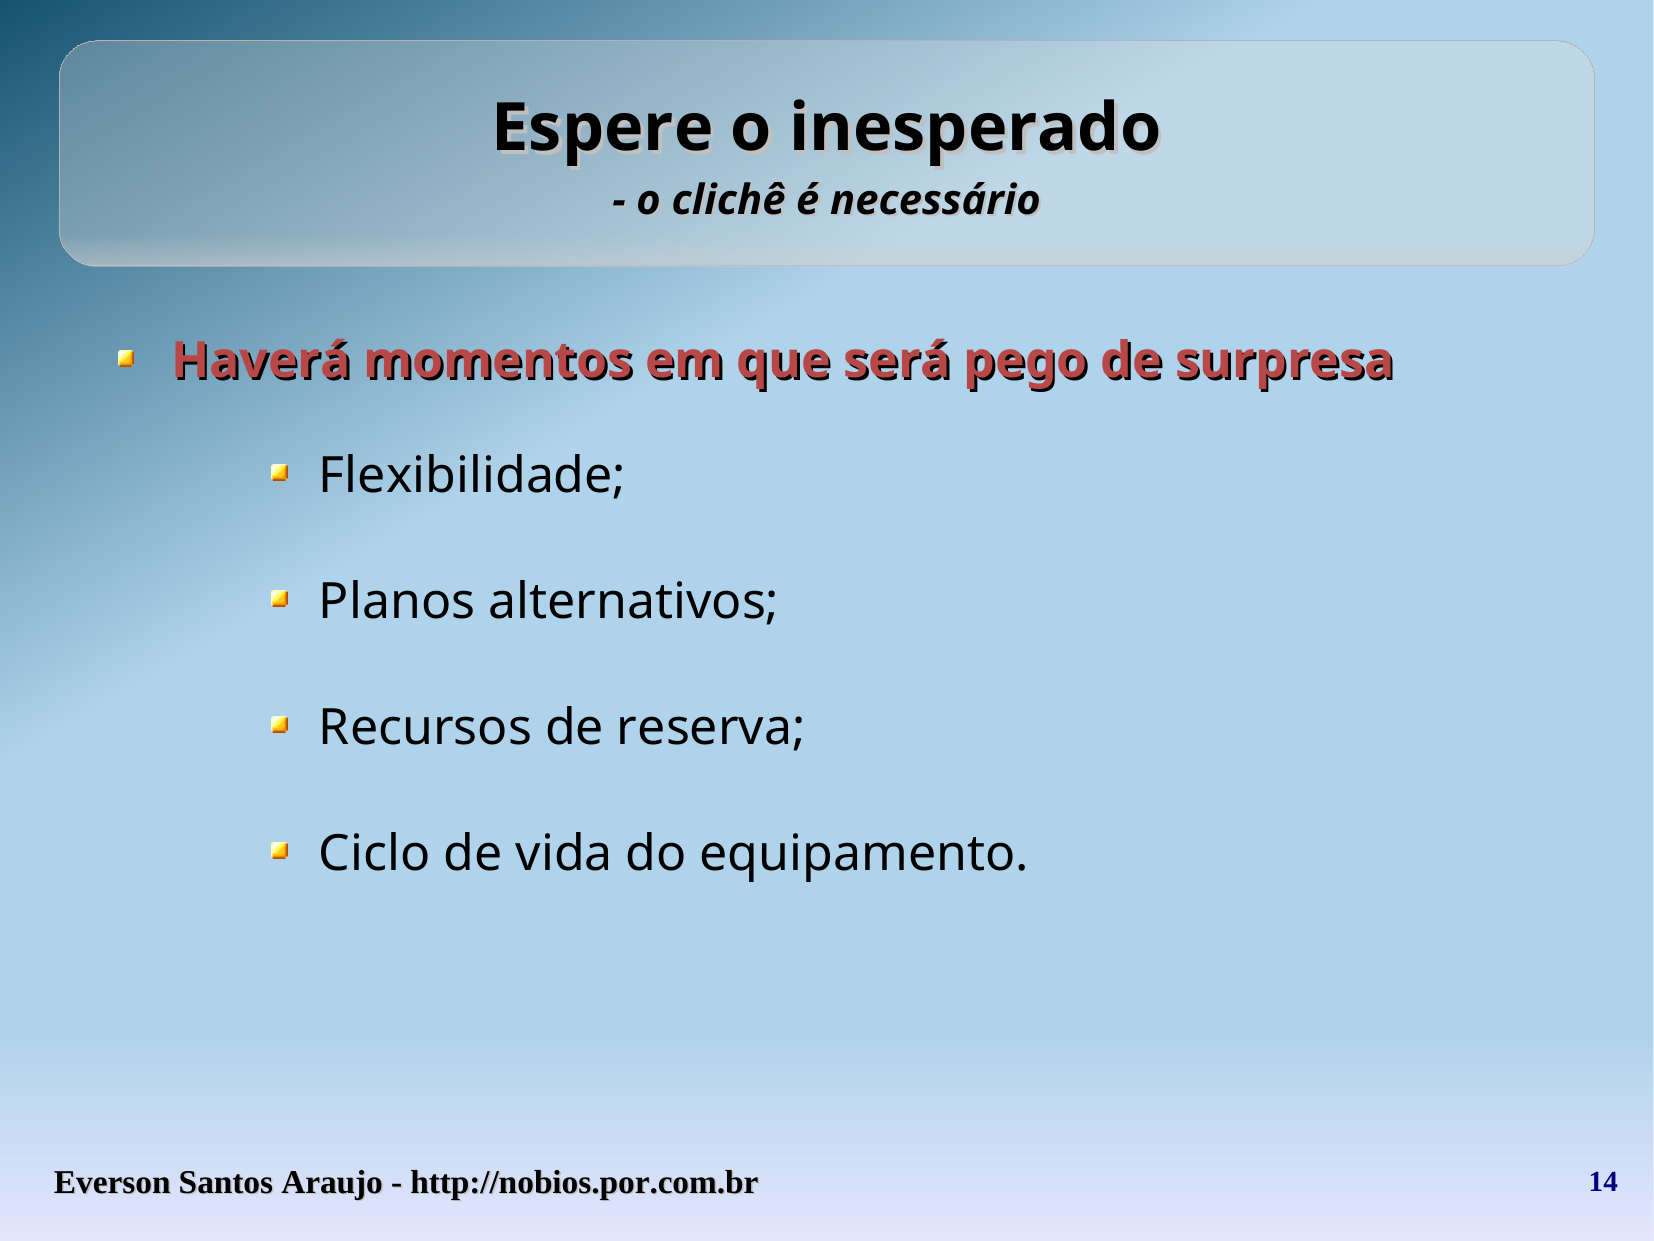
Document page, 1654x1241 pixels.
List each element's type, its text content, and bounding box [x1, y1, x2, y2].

title Espere o inesperado - o clichê é necessário [82, 49, 1571, 257]
list Haverá momentos em que será pego de surpresa Flexibilidade; Planos alternativos; Recursos de reserva; Ciclo de vida do equipamento. [82, 290, 1571, 1109]
